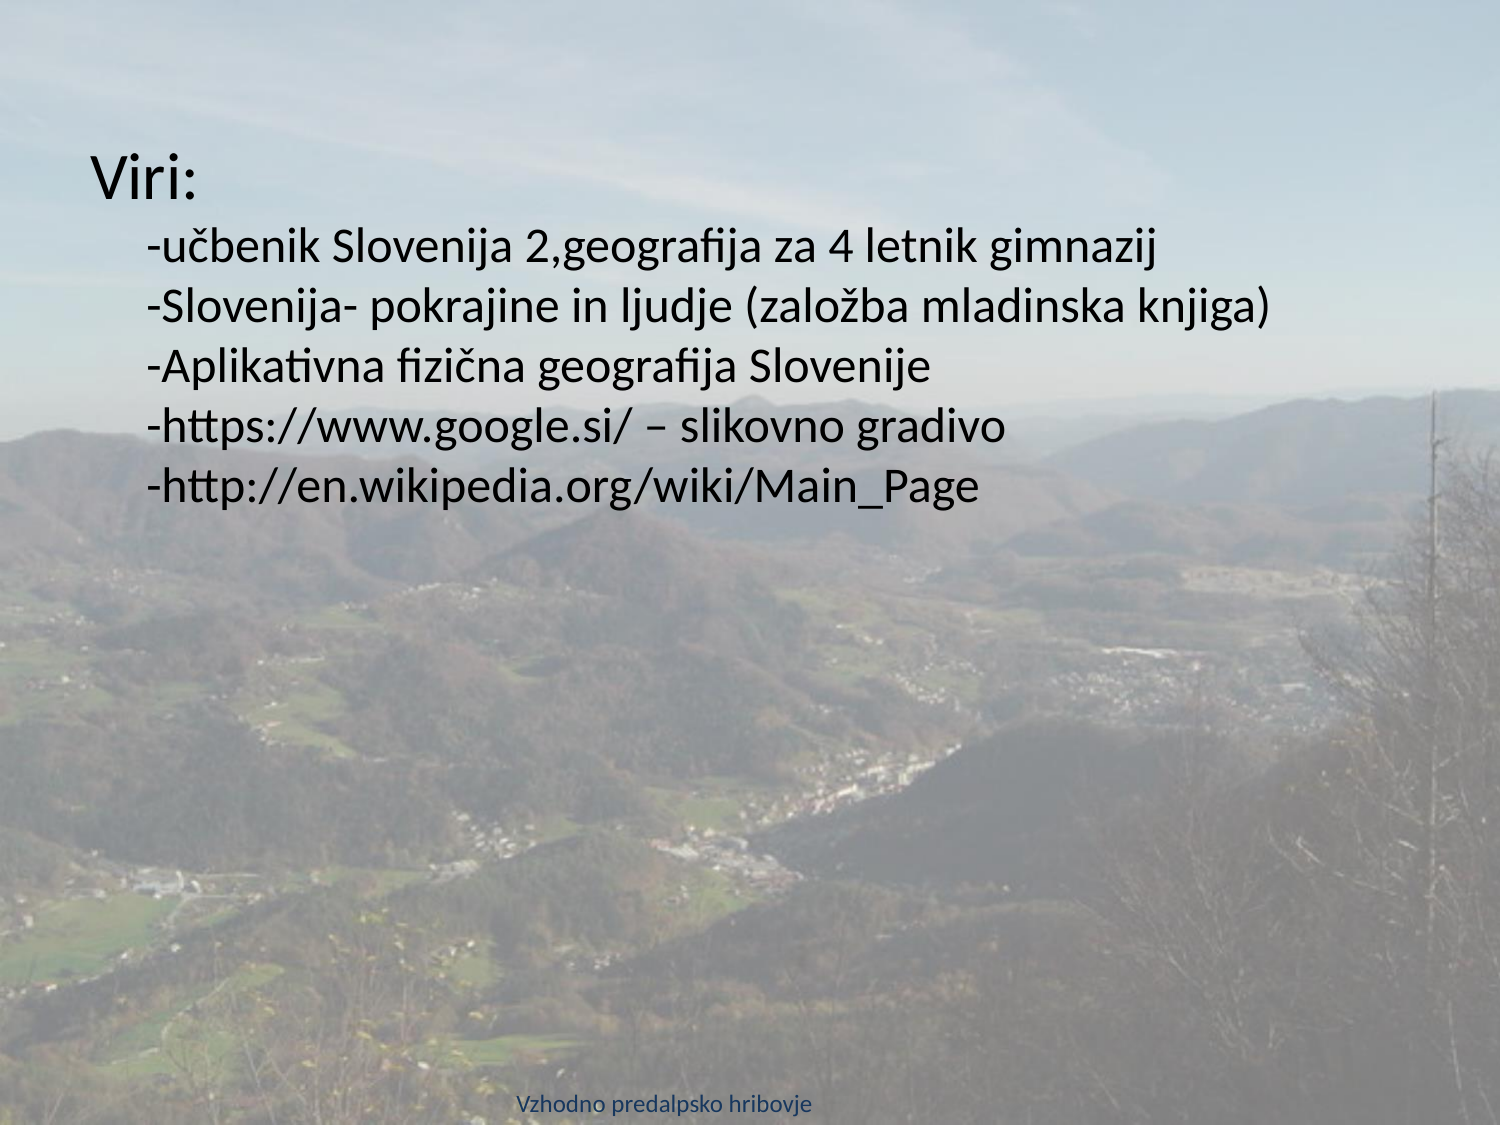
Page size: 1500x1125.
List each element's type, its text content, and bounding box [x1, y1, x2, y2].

text_box Vzhodno predalpsko hribovje [501, 1079, 904, 1125]
picture [0, 0, 1500, 1125]
list Viri: -učbenik Slovenija 2,geografija za 4 letnik gimnazij -Slovenija- pokrajine in ljudje (založba mladinska knjiga) -Aplikativna fizična geografija Slovenije -https://www.google.si/ – slikovno gradivo -http://en.wikipedia.org/wiki/Main_Page [75, 125, 1425, 669]
